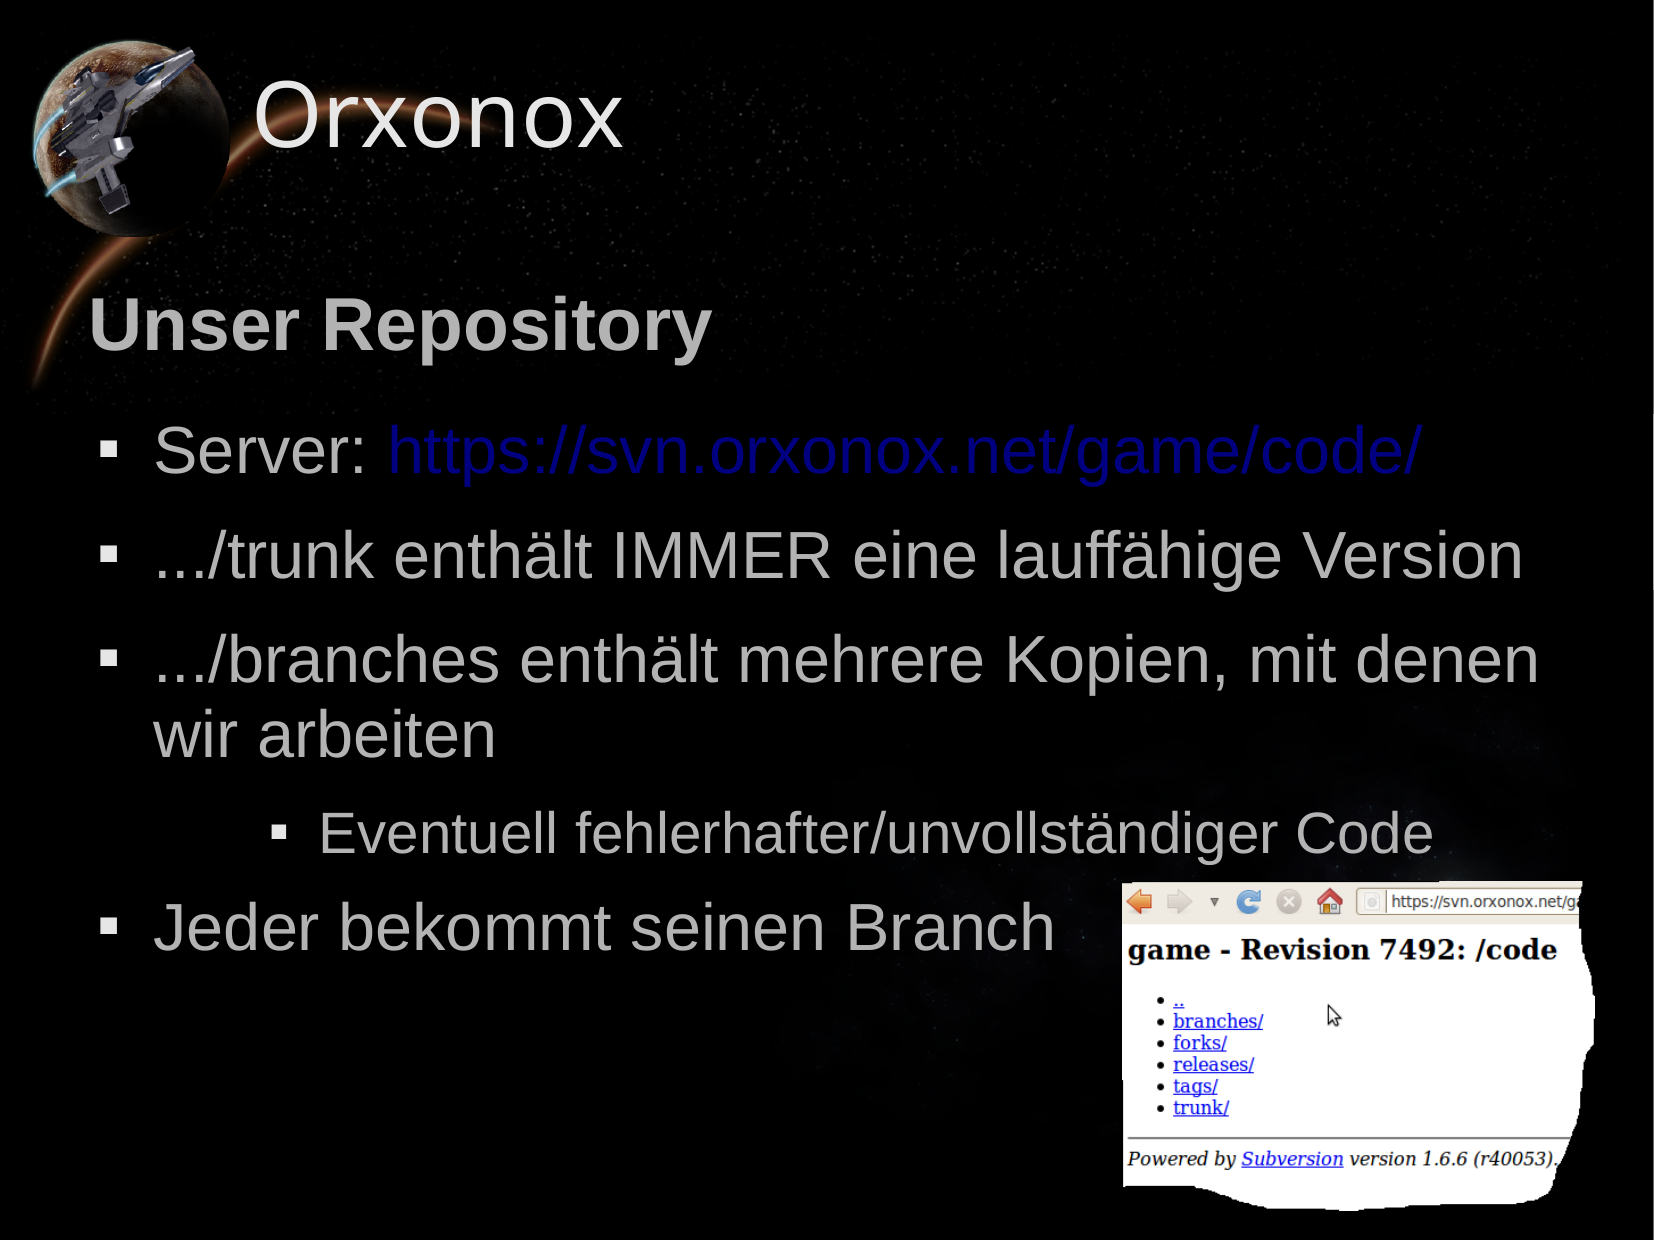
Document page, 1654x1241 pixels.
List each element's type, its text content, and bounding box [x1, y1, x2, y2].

list Server: https://svn.orxonox.net/game/code/ .../trunk enthält IMMER eine lauffähige Version .../branches enthält mehrere Kopien, mit denen wir arbeiten Eventuell fehlerhafter/unvollständiger Code Jeder bekommt seinen Branch [82, 413, 1571, 1232]
title Unser Repository [88, 265, 1577, 384]
picture [0, 0, 1654, 521]
picture [644, 590, 1654, 1240]
